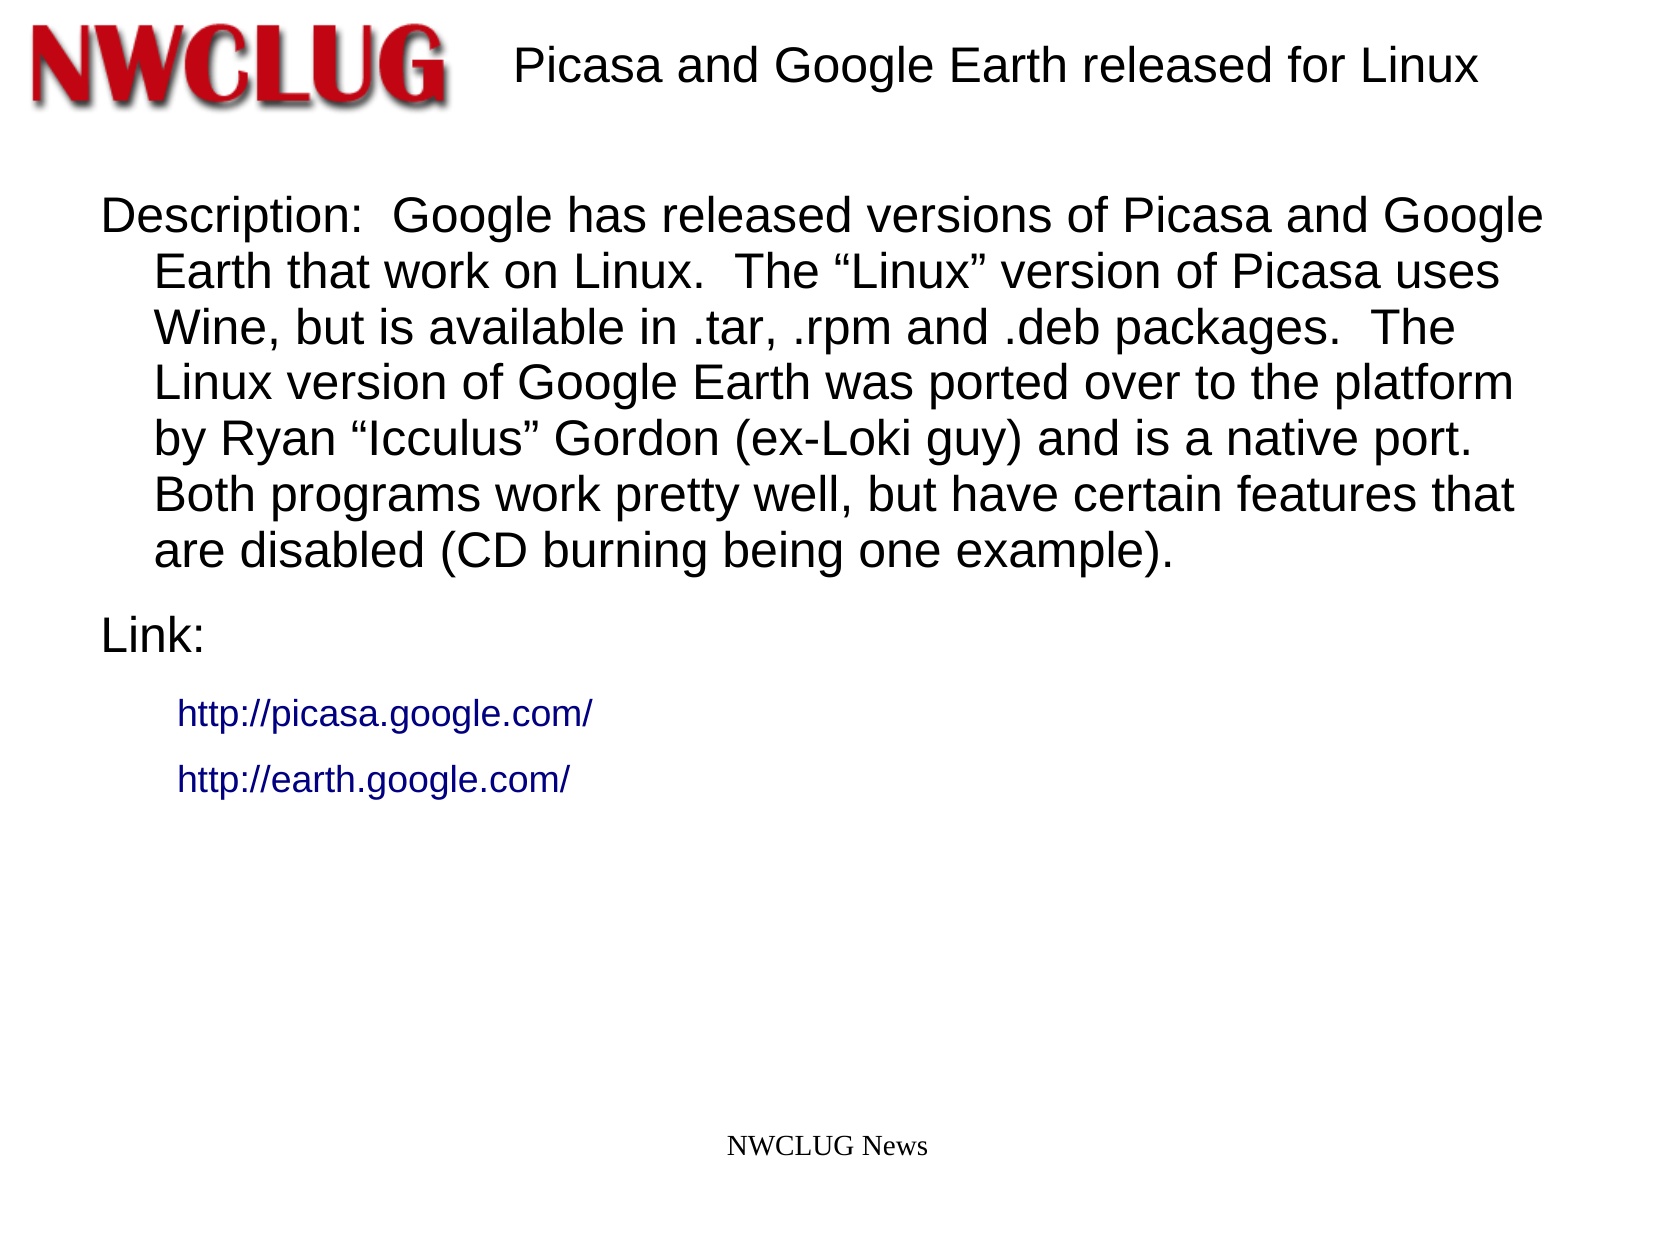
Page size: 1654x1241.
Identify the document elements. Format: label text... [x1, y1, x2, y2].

title Picasa and Google Earth released for Linux [495, 17, 1613, 113]
picture [5, 5, 480, 156]
list Description: Google has released versions of Picasa and Google Earth that work on Linux. The “Linux” version of Picasa uses Wine, but is available in .tar, .rpm and .deb packages. The Linux version of Google Earth was ported over to the platform by Ryan “Icculus” Gordon (ex-Loki guy) and is a native port. Both programs work pretty well, but have certain features that are disabled (CD burning being one example). Link: http://picasa.google.com/ http://earth.google.com/ [82, 187, 1571, 1094]
